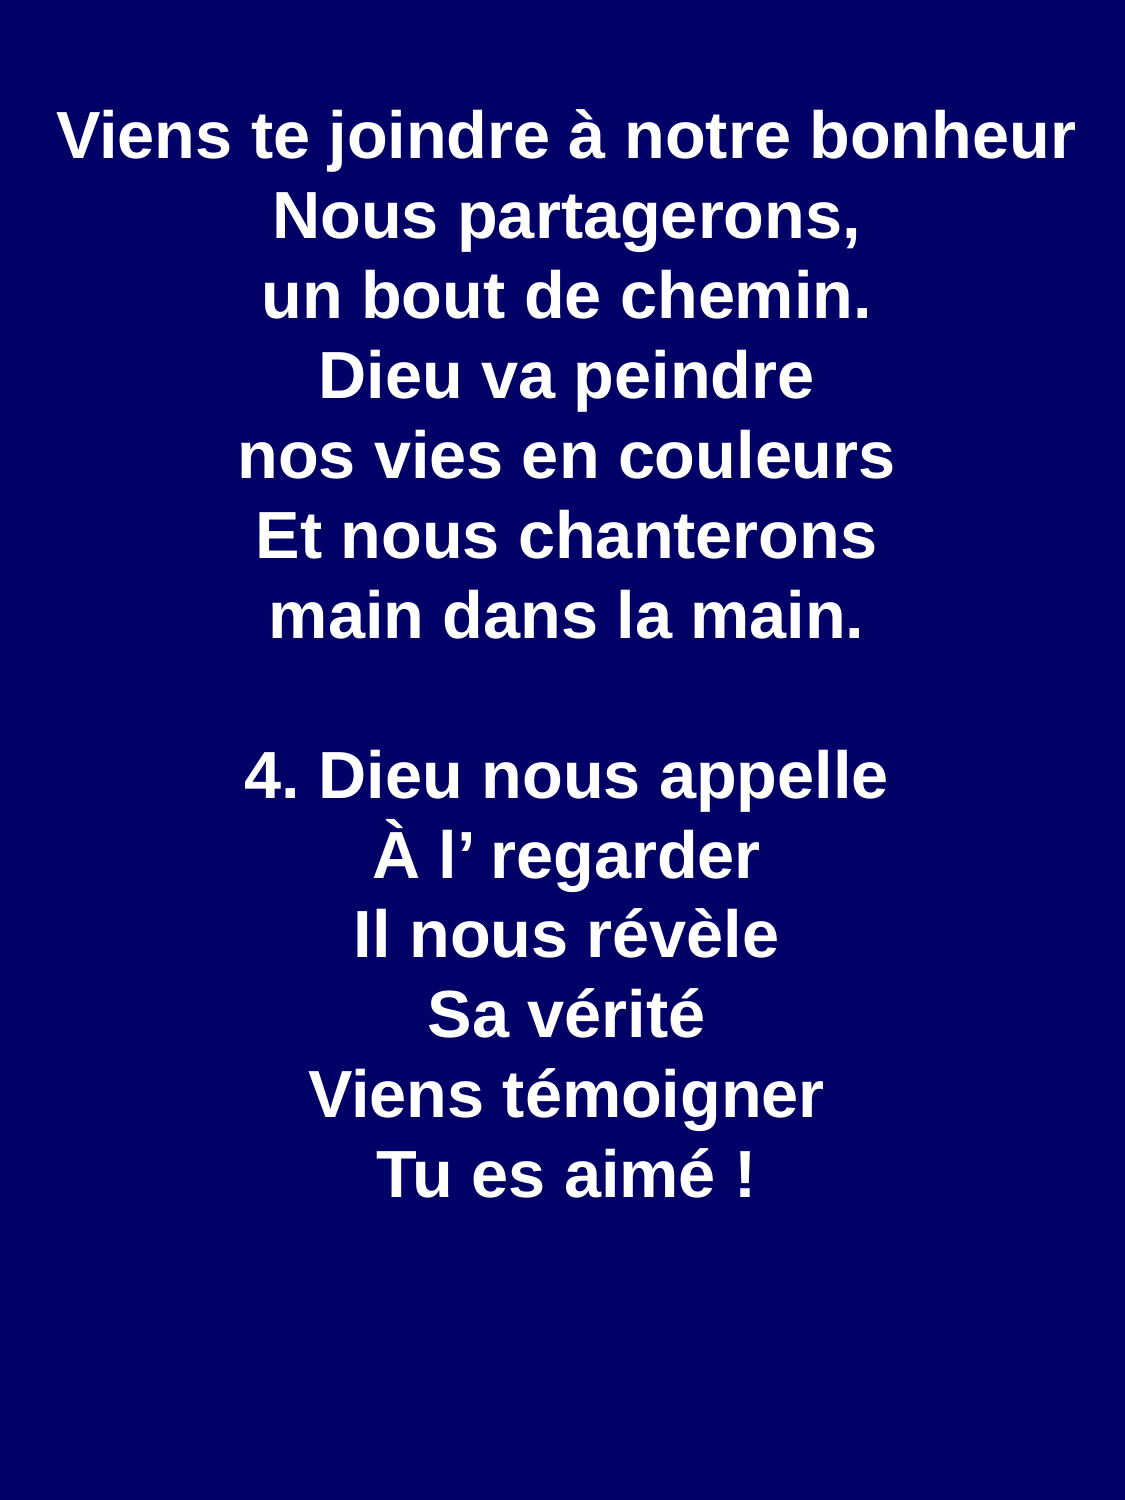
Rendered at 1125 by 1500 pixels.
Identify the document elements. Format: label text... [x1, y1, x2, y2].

text_box Viens te joindre à notre bonheur Nous partagerons, un bout de chemin. Dieu va peindre nos vies en couleurs Et nous chanterons main dans la main. 4. Dieu nous appelle À l’ regarder Il nous révèle Sa vérité Viens témoigner Tu es aimé ! [23, 39, 1111, 1253]
